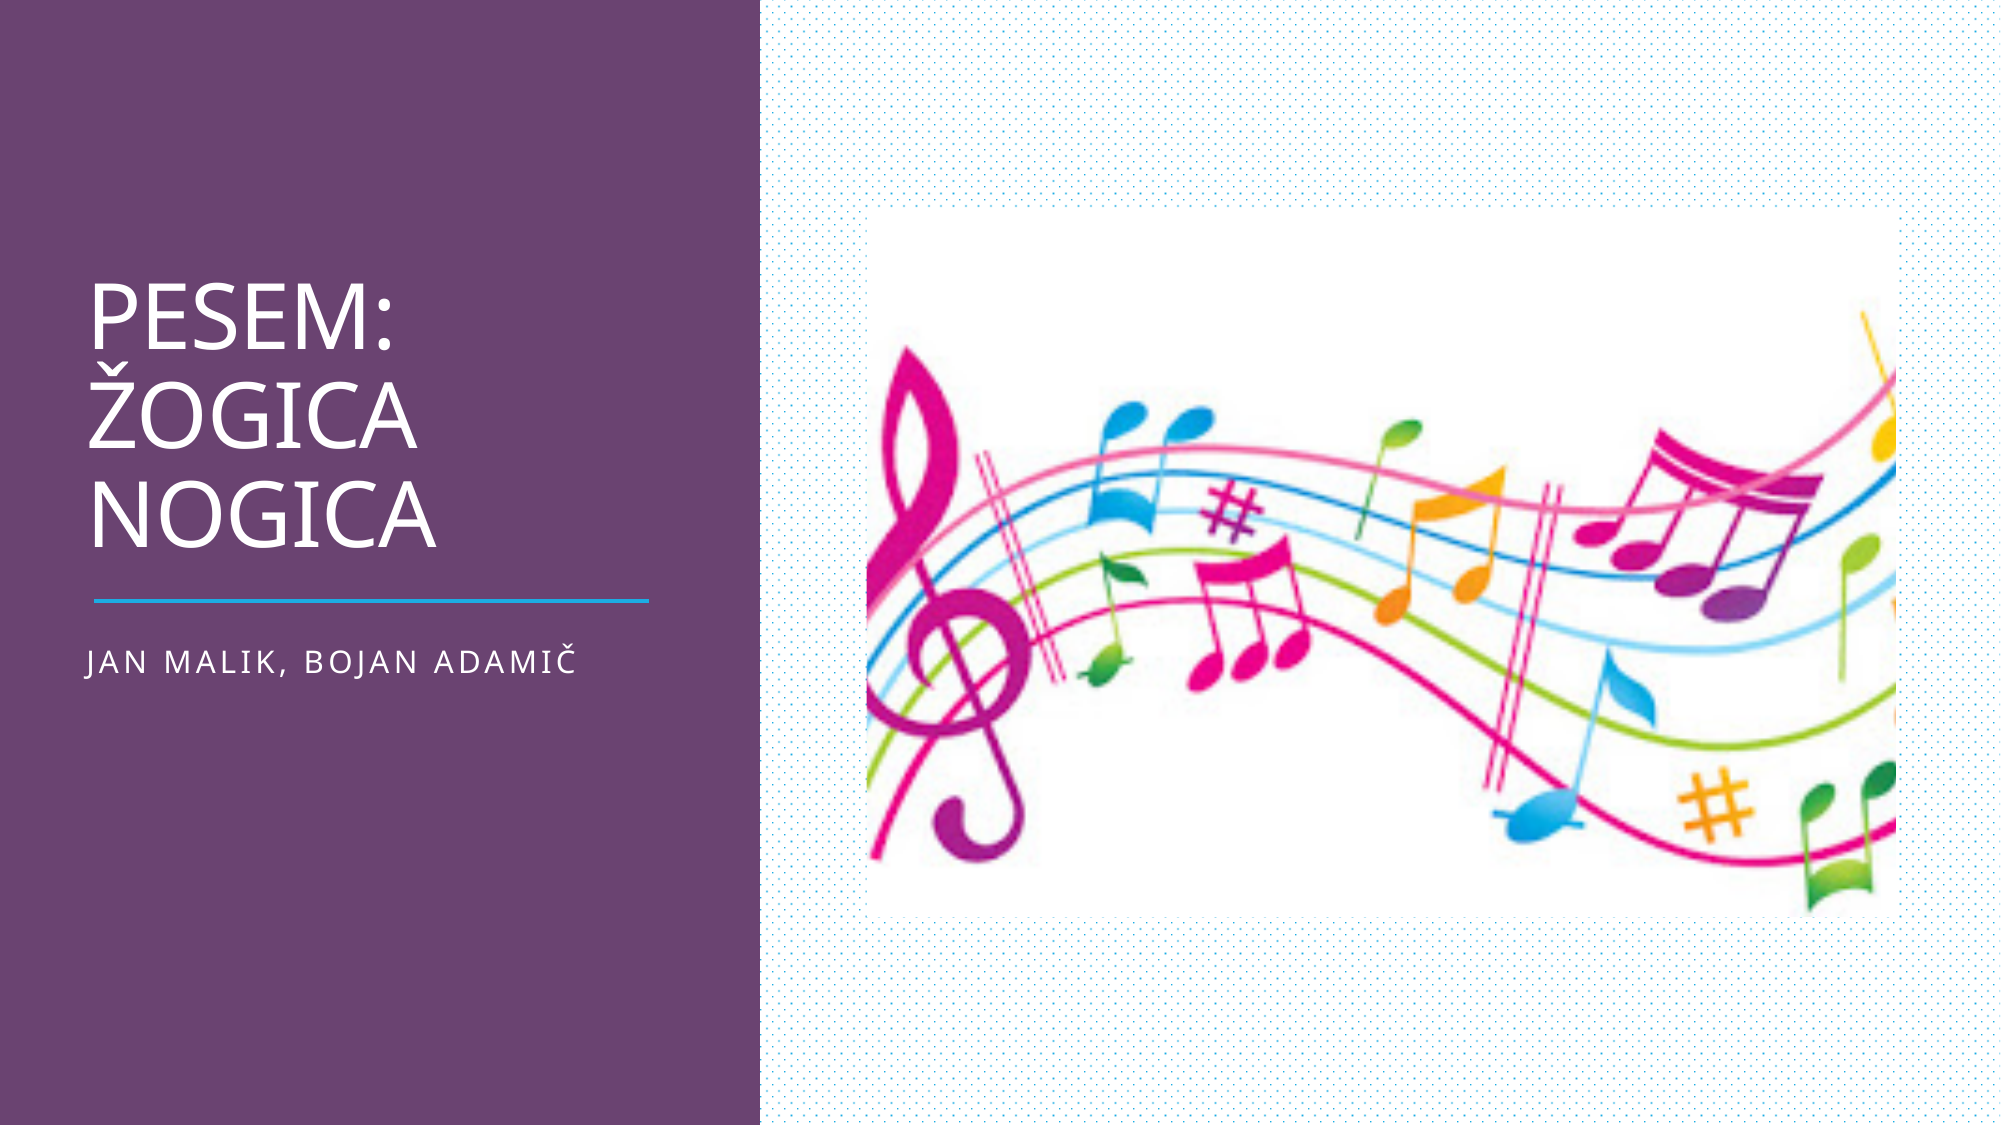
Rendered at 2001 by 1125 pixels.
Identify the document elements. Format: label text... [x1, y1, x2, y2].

text_box [0, 0, 2000, 1125]
title PESEM: ŽOGICA NOGICA [71, 104, 672, 575]
subtitle JAN MALIK, BOJAN ADAMIČ [71, 627, 672, 1021]
picture [866, 208, 1896, 917]
